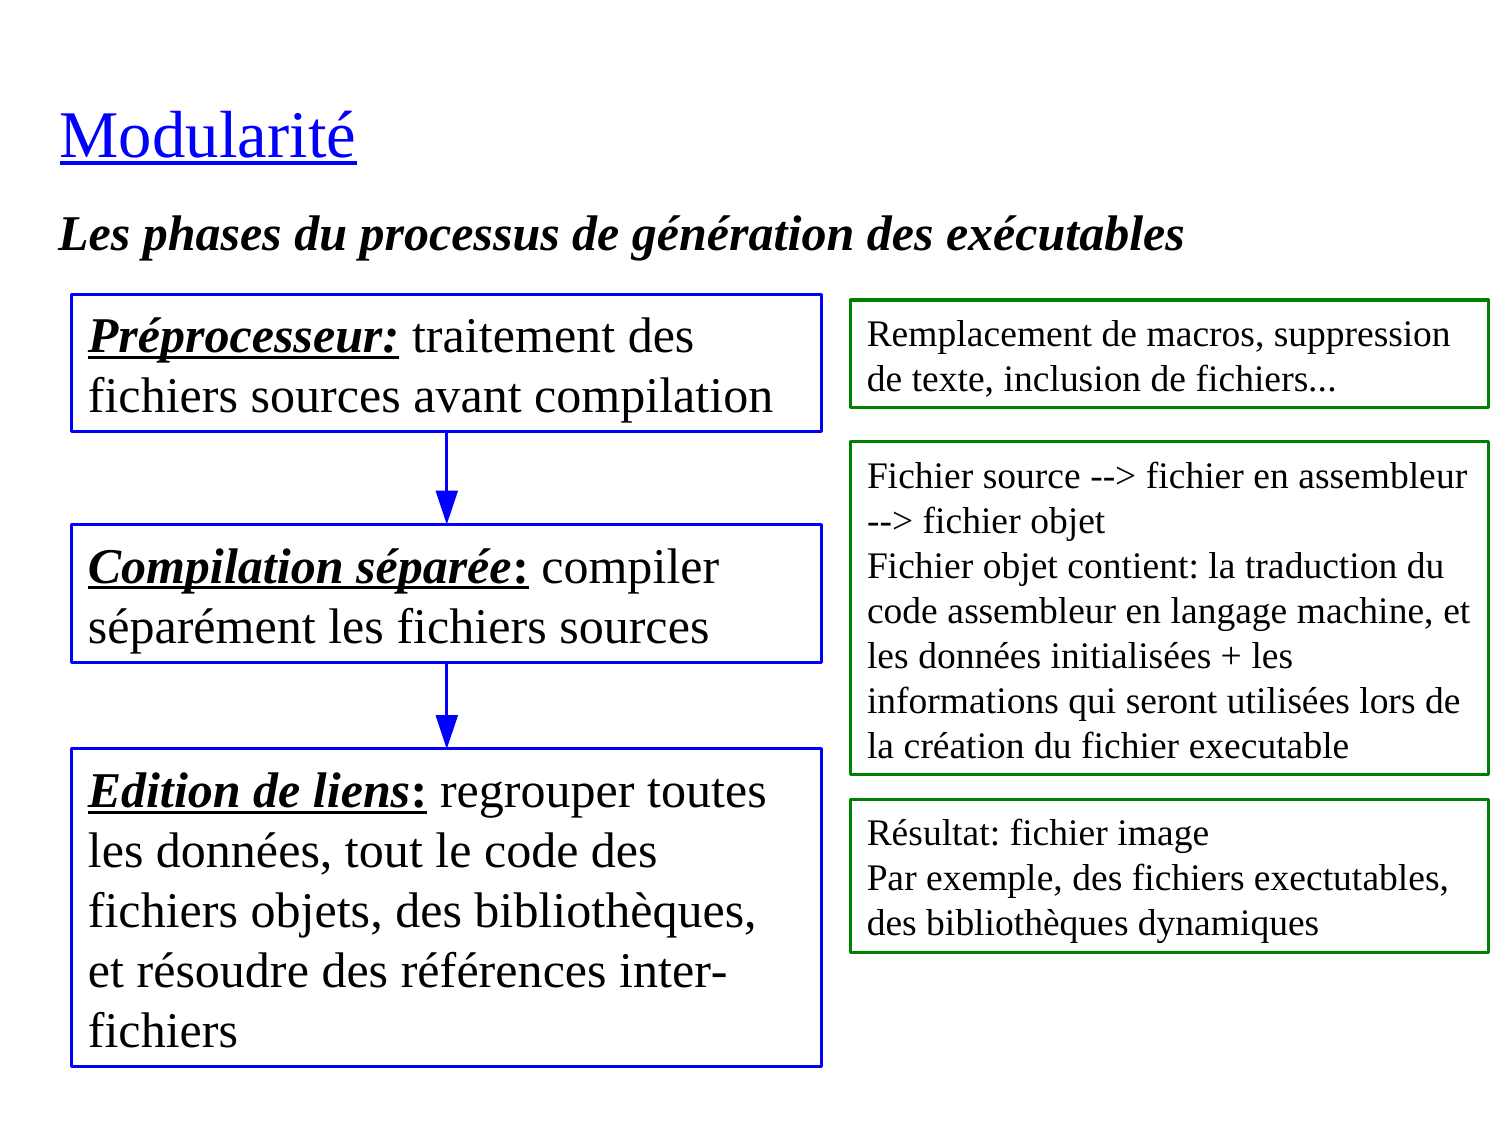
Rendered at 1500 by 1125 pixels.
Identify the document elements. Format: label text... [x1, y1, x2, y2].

text_box Les phases du processus de génération des exécutables [43, 193, 1469, 269]
text_box Modularité [45, 83, 751, 179]
text_box Remplacement de macros, suppression de texte, inclusion de fichiers... [850, 299, 1489, 408]
text_box Edition de liens: regrouper toutes les données, tout le code des fichiers objets, des bibliothèques, et résoudre des références inter-fichiers [71, 748, 822, 1067]
text_box Fichier source --> fichier en assembleur --> fichier objet Fichier objet contient: la traduction du code assembleur en langage machine, et les données initialisées + les informations qui seront utilisées lors de la création du fichier executable [850, 441, 1489, 775]
text_box Préprocesseur: traitement des fichiers sources avant compilation [71, 294, 822, 432]
text_box Compilation séparée: compiler séparément les fichiers sources [71, 524, 822, 663]
text_box Résultat: fichier image Par exemple, des fichiers exectutables, des bibliothèques dynamiques [850, 799, 1489, 953]
